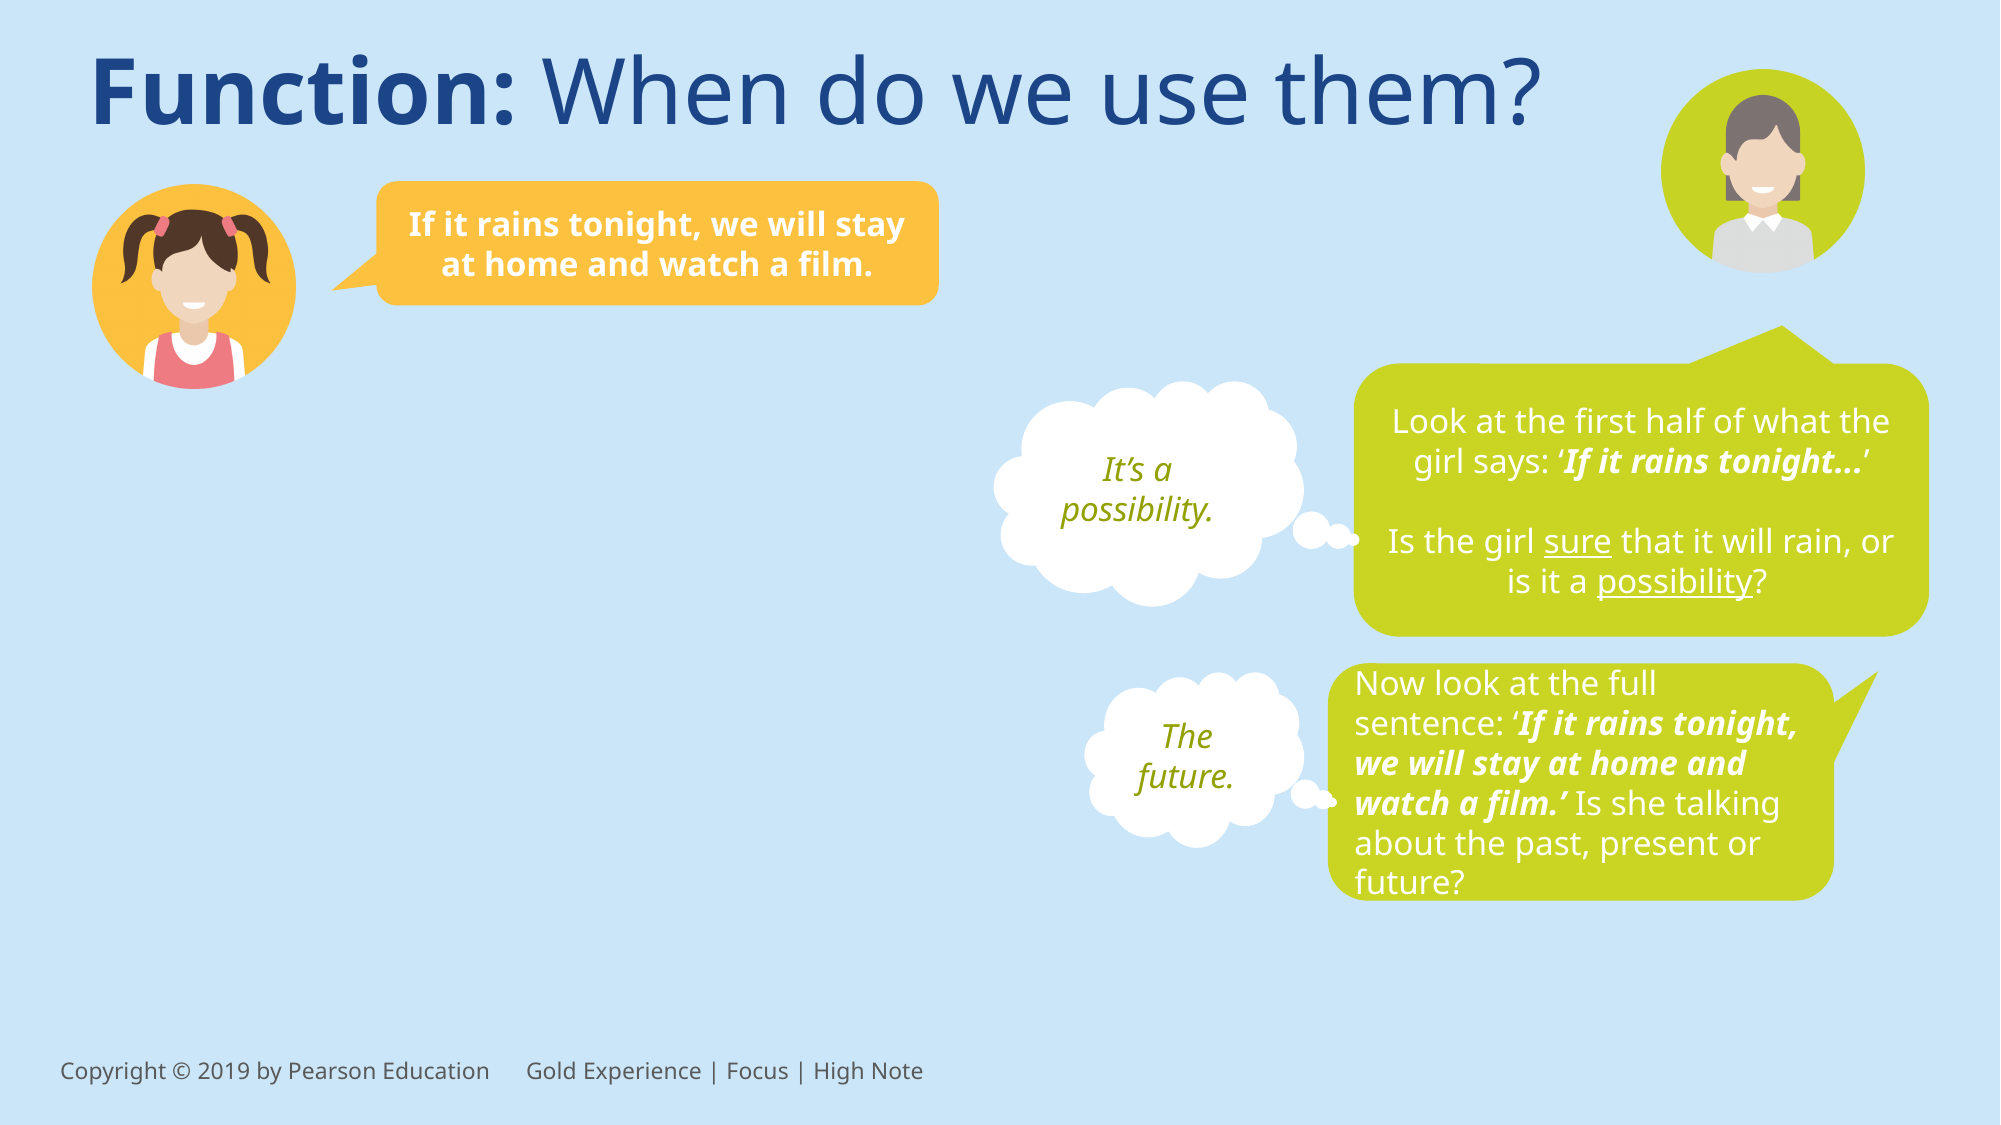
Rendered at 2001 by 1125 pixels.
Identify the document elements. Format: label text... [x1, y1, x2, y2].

text_box It’s a possibility. [993, 381, 1360, 607]
text_box The future. [1084, 672, 1337, 848]
title Function: When do we use them? [73, 37, 1840, 253]
footer Copyright © 2019 by Pearson Education Gold Experience | Focus | High Note [45, 1040, 1084, 1101]
text_box Look at the first half of what the girl says: ‘If it rains tonight...’ Is the girl sure that it will rain, or is it a possibility? [1353, 325, 1930, 637]
text_box If it rains tonight, we will stay at home and watch a film. [331, 181, 939, 306]
picture [1661, 69, 1865, 273]
text_box Now look at the full sentence: ‘If it rains tonight, we will stay at home and watch a film.’ Is she talking about the past, present or future? [1327, 663, 1879, 901]
picture [92, 184, 296, 389]
